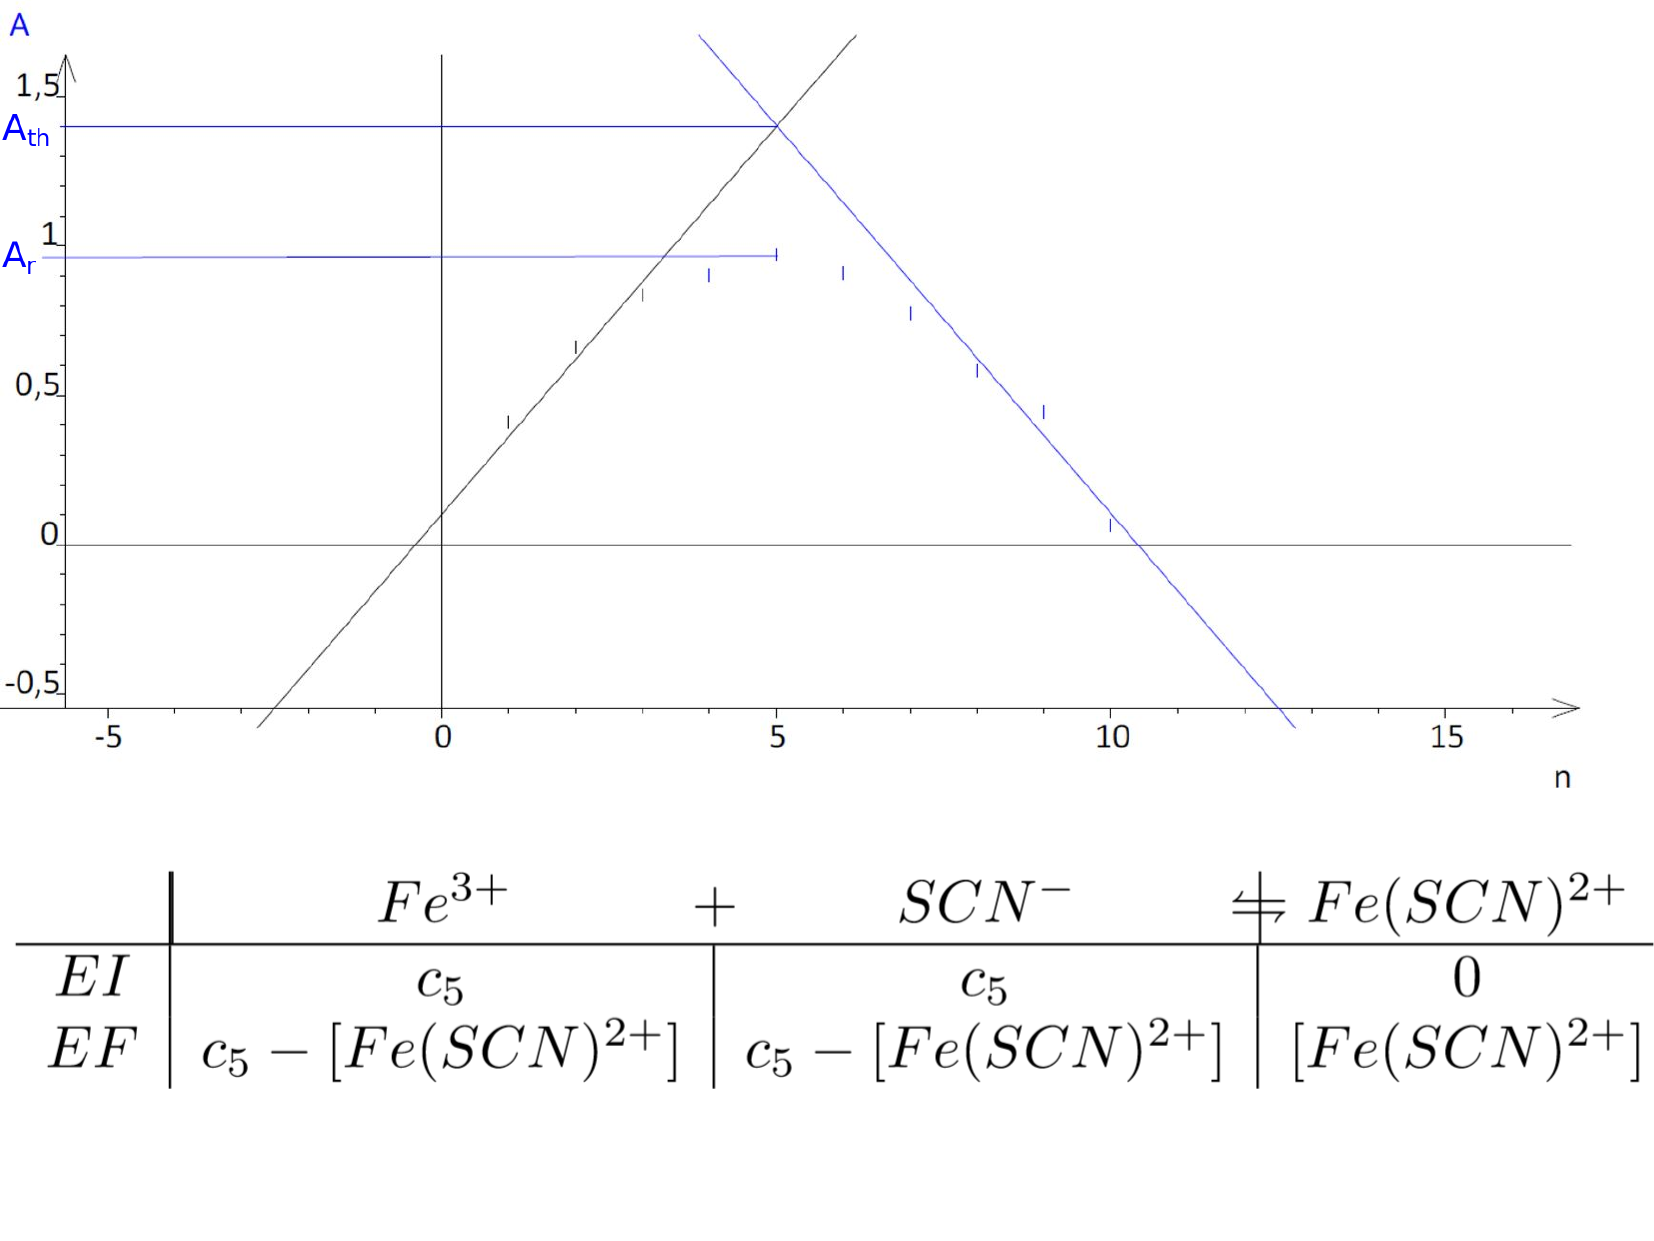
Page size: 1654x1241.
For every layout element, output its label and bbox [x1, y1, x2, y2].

picture [0, 0, 1654, 788]
picture [0, 862, 1654, 1097]
